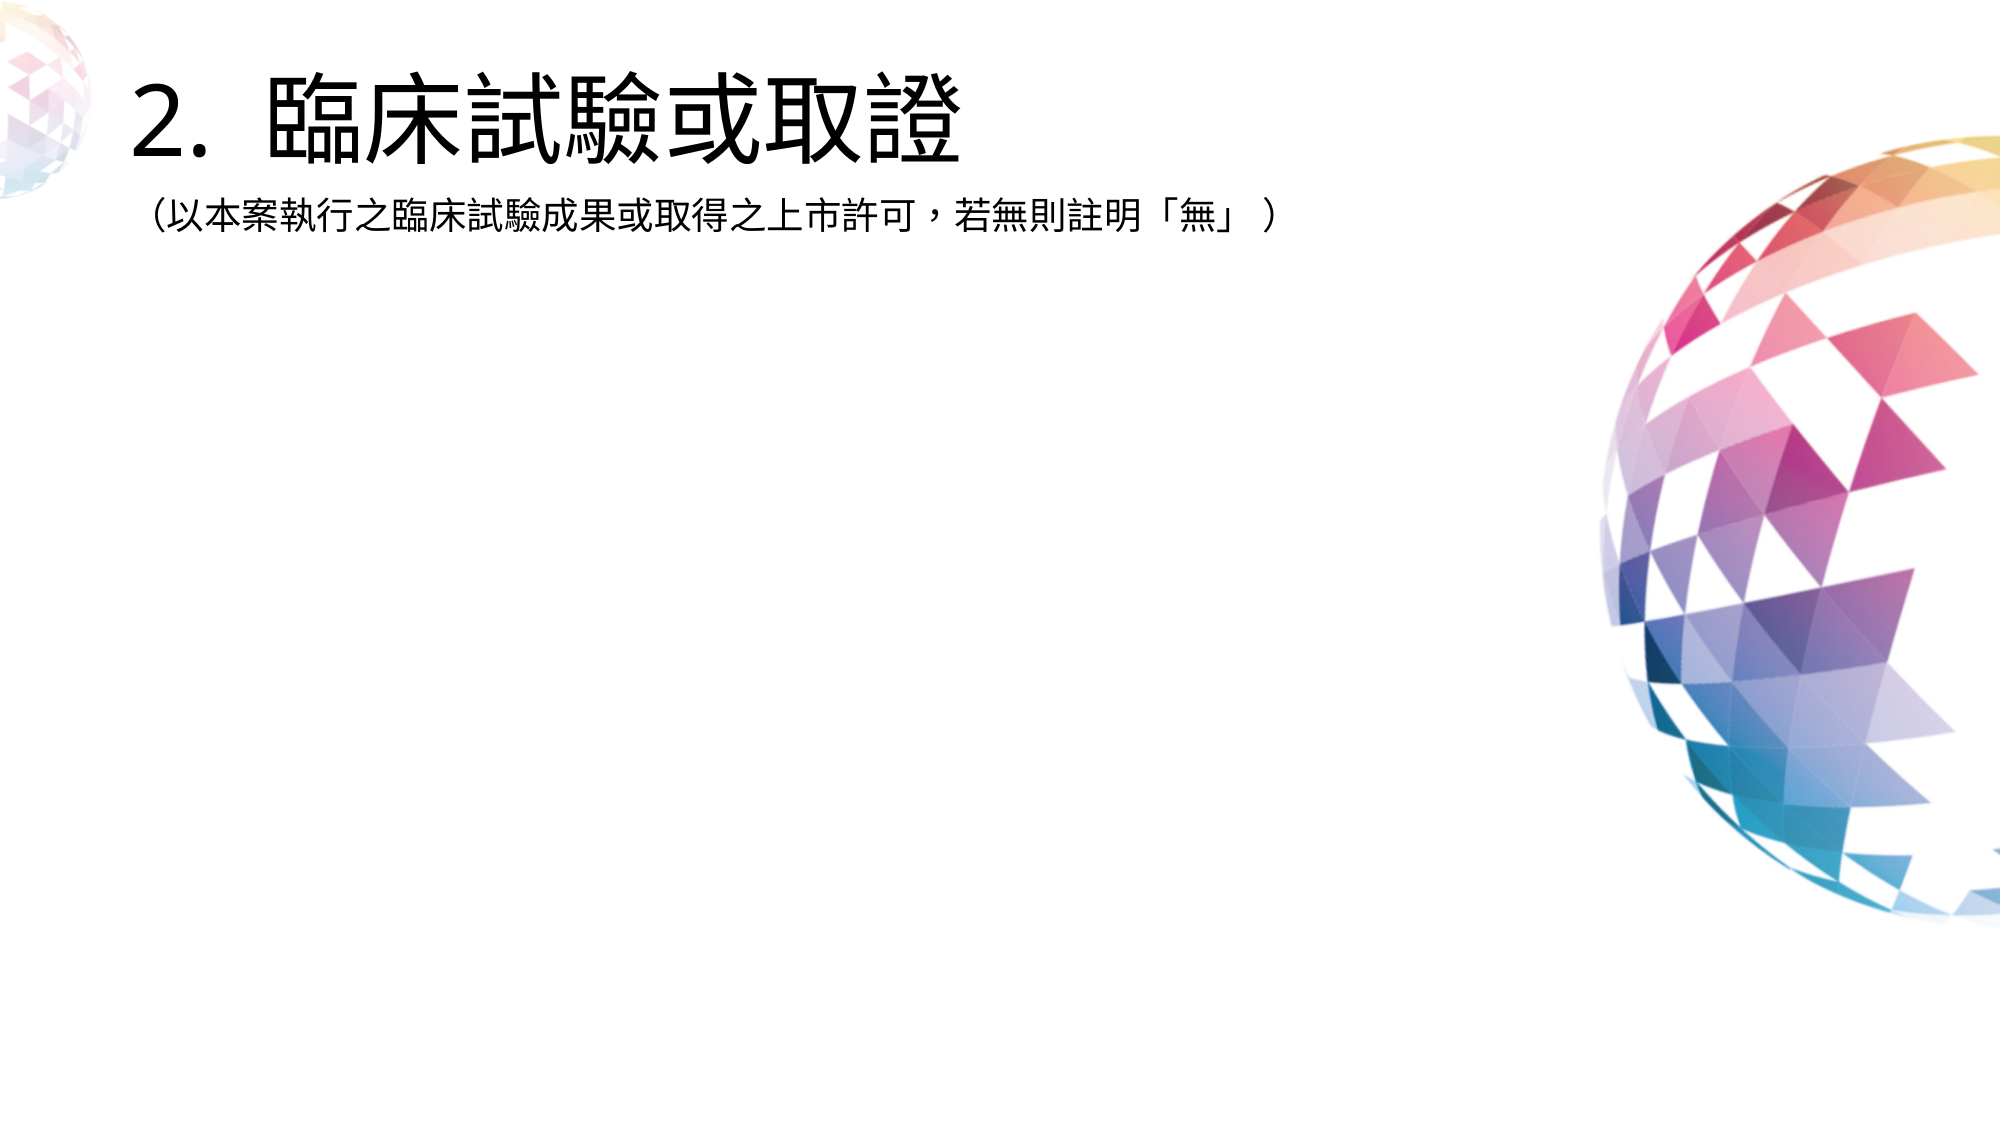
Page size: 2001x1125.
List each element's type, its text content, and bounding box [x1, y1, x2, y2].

text_box [69, 185, 1795, 933]
text_box （以本案執行之臨床試驗成果或取得之上市許可，若無則註明「無」 ） [114, 184, 1983, 245]
picture [0, 0, 2000, 1125]
text_box 2. 臨床試驗或取證 [114, 38, 1750, 184]
